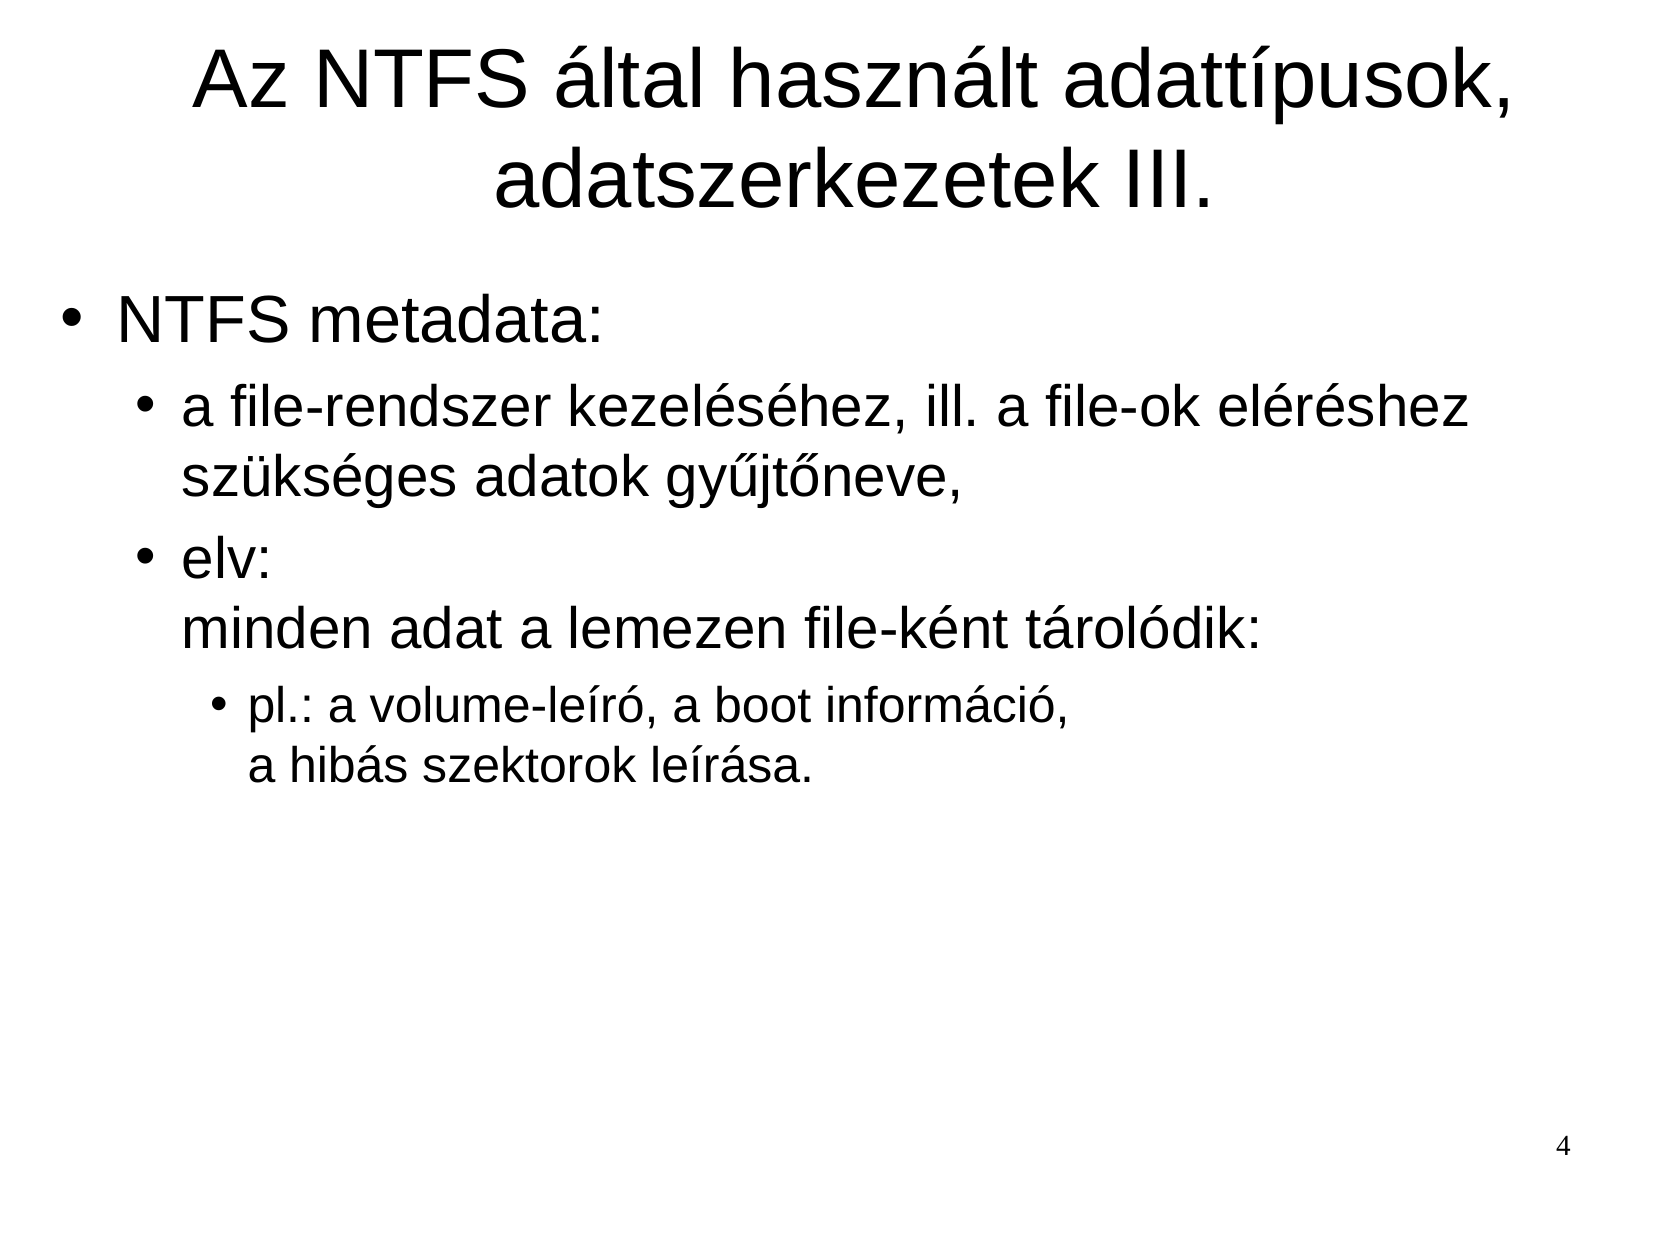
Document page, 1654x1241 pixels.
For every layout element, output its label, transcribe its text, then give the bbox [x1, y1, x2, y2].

title Az NTFS által használt adattípusok, adatszerkezetek III. [58, 20, 1616, 228]
list NTFS metadata: a file-rendszer kezeléséhez, ill. a file-ok eléréshez szükséges adatok gyűjtőneve, elv: minden adat a lemezen file-ként tárolódik: pl.: a volume-leíró, a boot információ, a hibás szektorok leírása. [45, 268, 1595, 1013]
